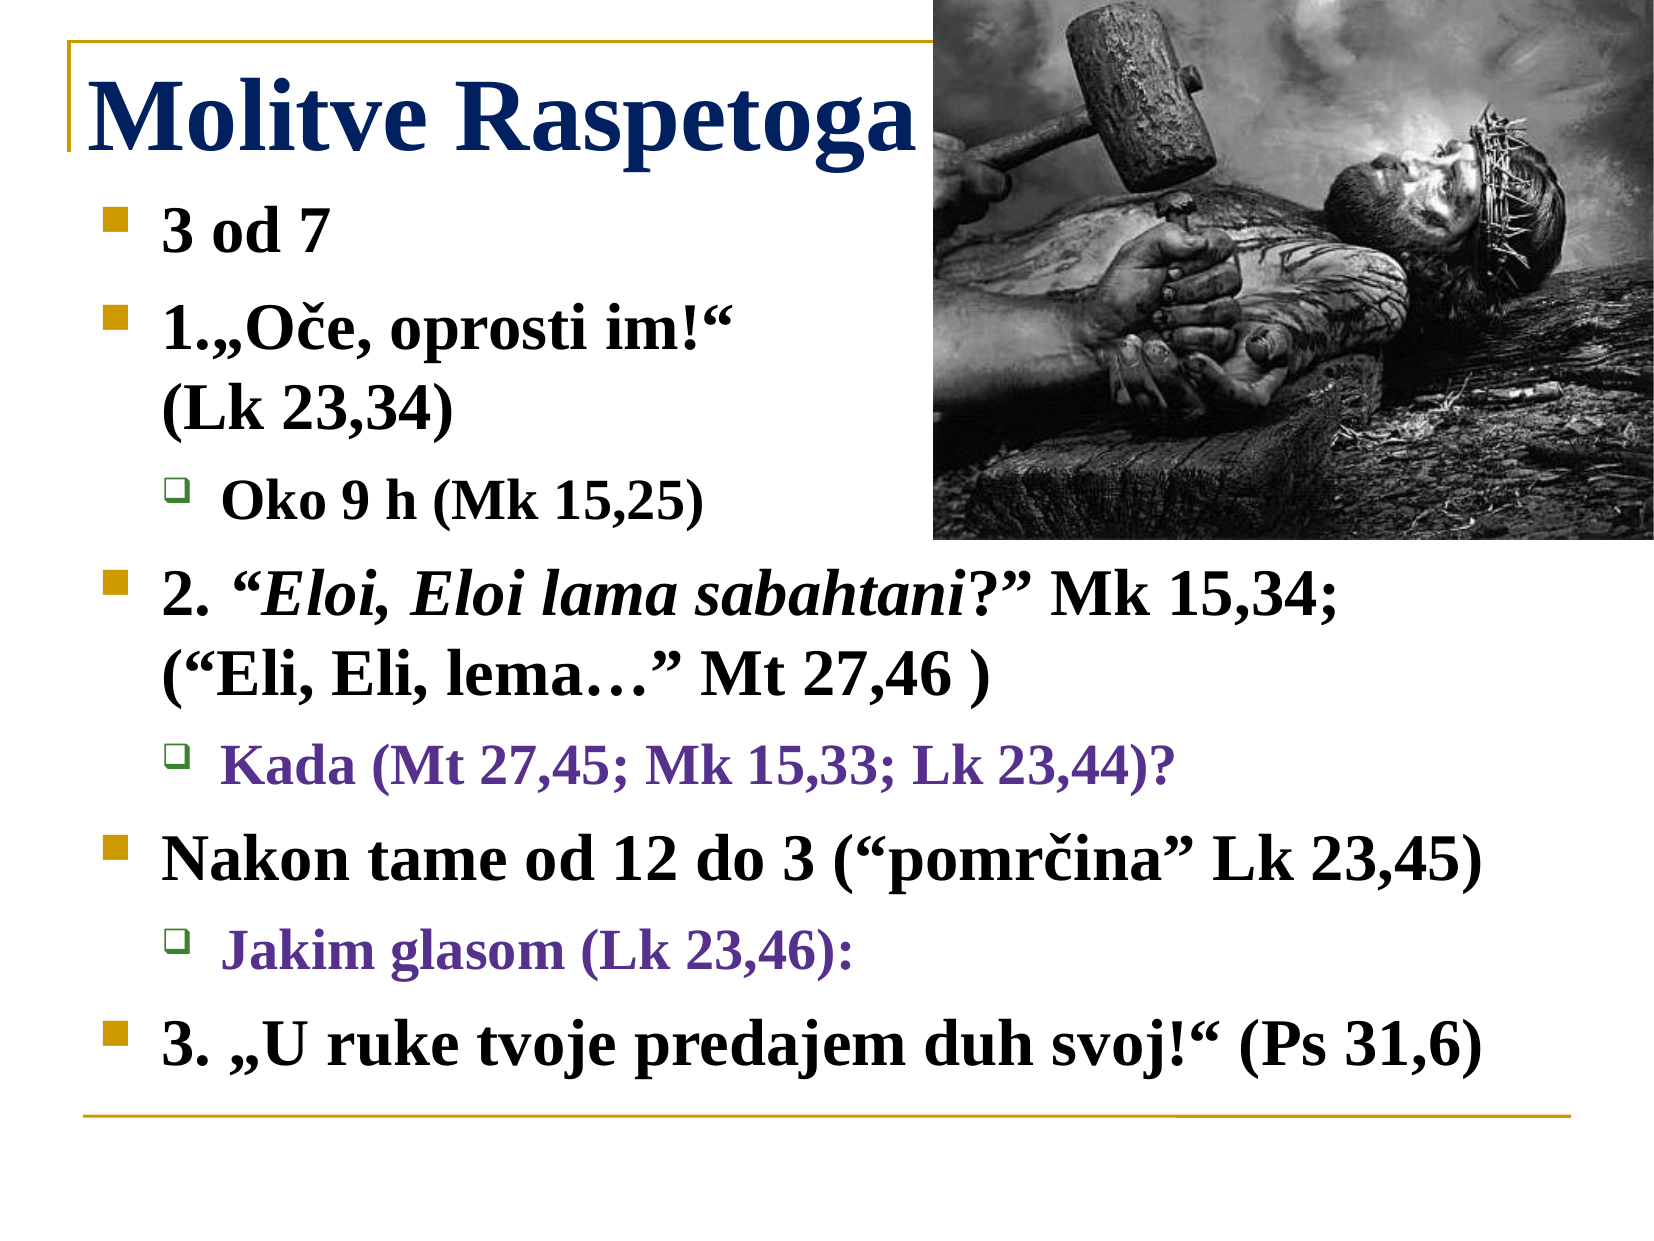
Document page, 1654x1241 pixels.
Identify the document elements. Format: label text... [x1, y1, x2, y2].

picture [933, 0, 1654, 540]
list 3 od 7 1.„Oče, oprosti im!“ (Lk 23,34) Oko 9 h (Mk 15,25) 2. “Eloi, Eloi lama sabahtani?” Mk 15,34; (“Eli, Eli, lema…” Mt 27,46 ) Kada (Mt 27,45; Mk 15,33; Lk 23,44)? Nakon tame od 12 do 3 (“pomrčina” Lk 23,45) Jakim glasom (Lk 23,46): 3. „U ruke tvoje predajem duh svoj!“ (Ps 31,6) [82, 177, 1654, 1117]
title Molitve Raspetoga [70, 38, 933, 245]
